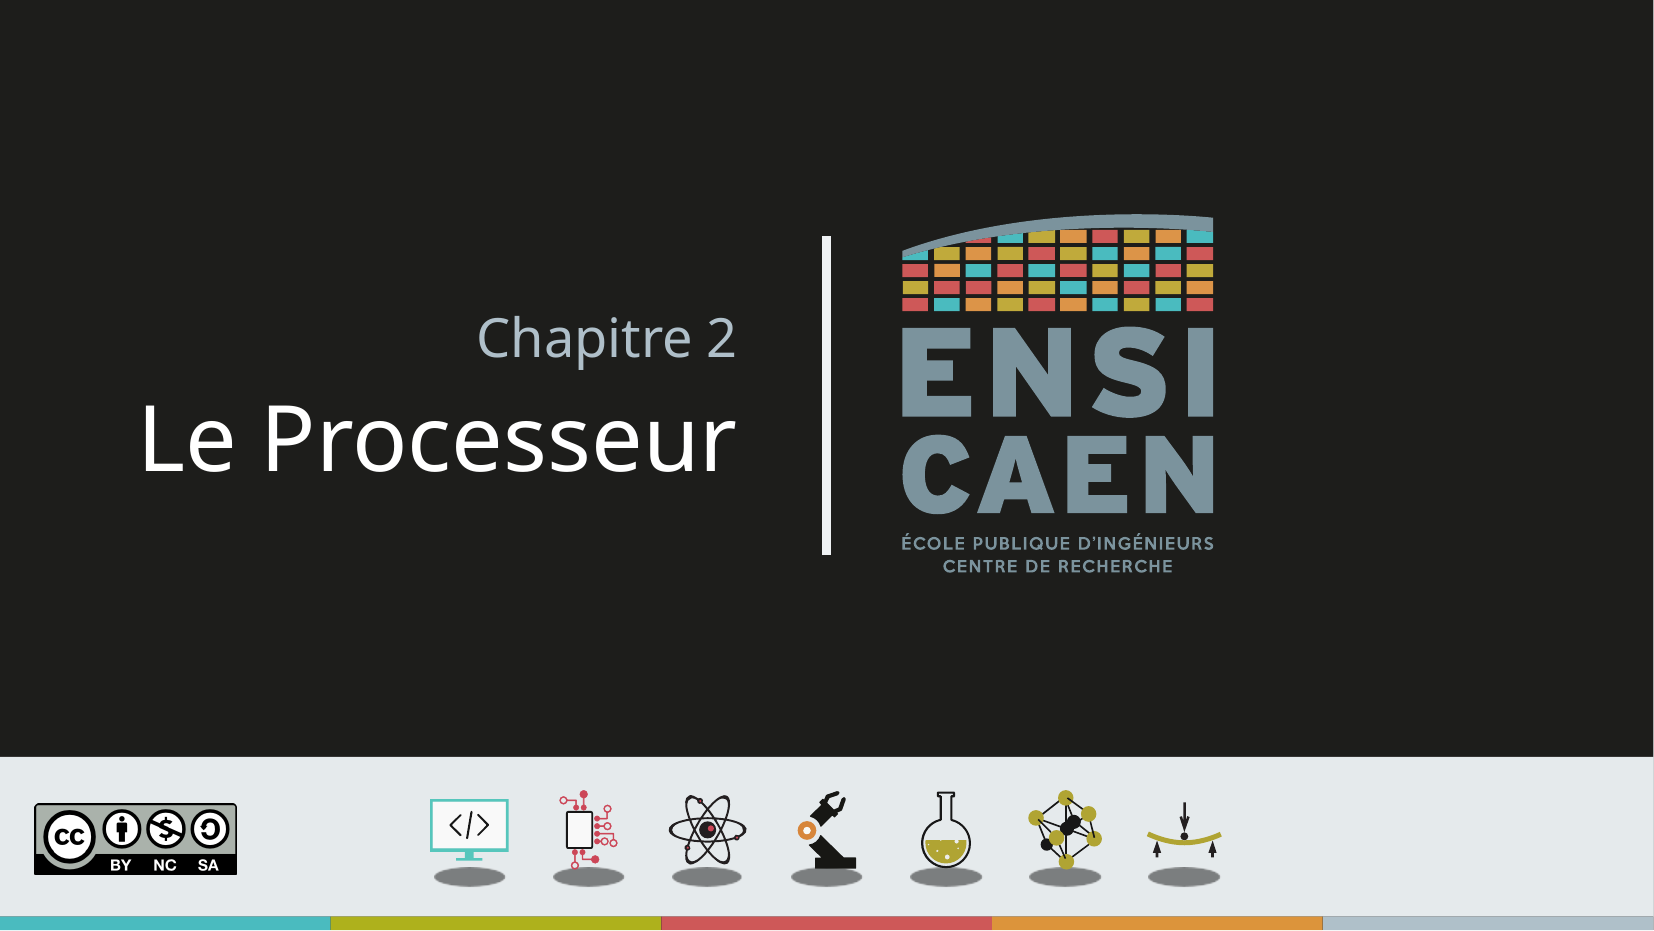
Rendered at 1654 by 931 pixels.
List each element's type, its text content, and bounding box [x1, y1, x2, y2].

picture [34, 803, 237, 875]
title Chapitre 2 Le Processeur [59, 236, 739, 562]
